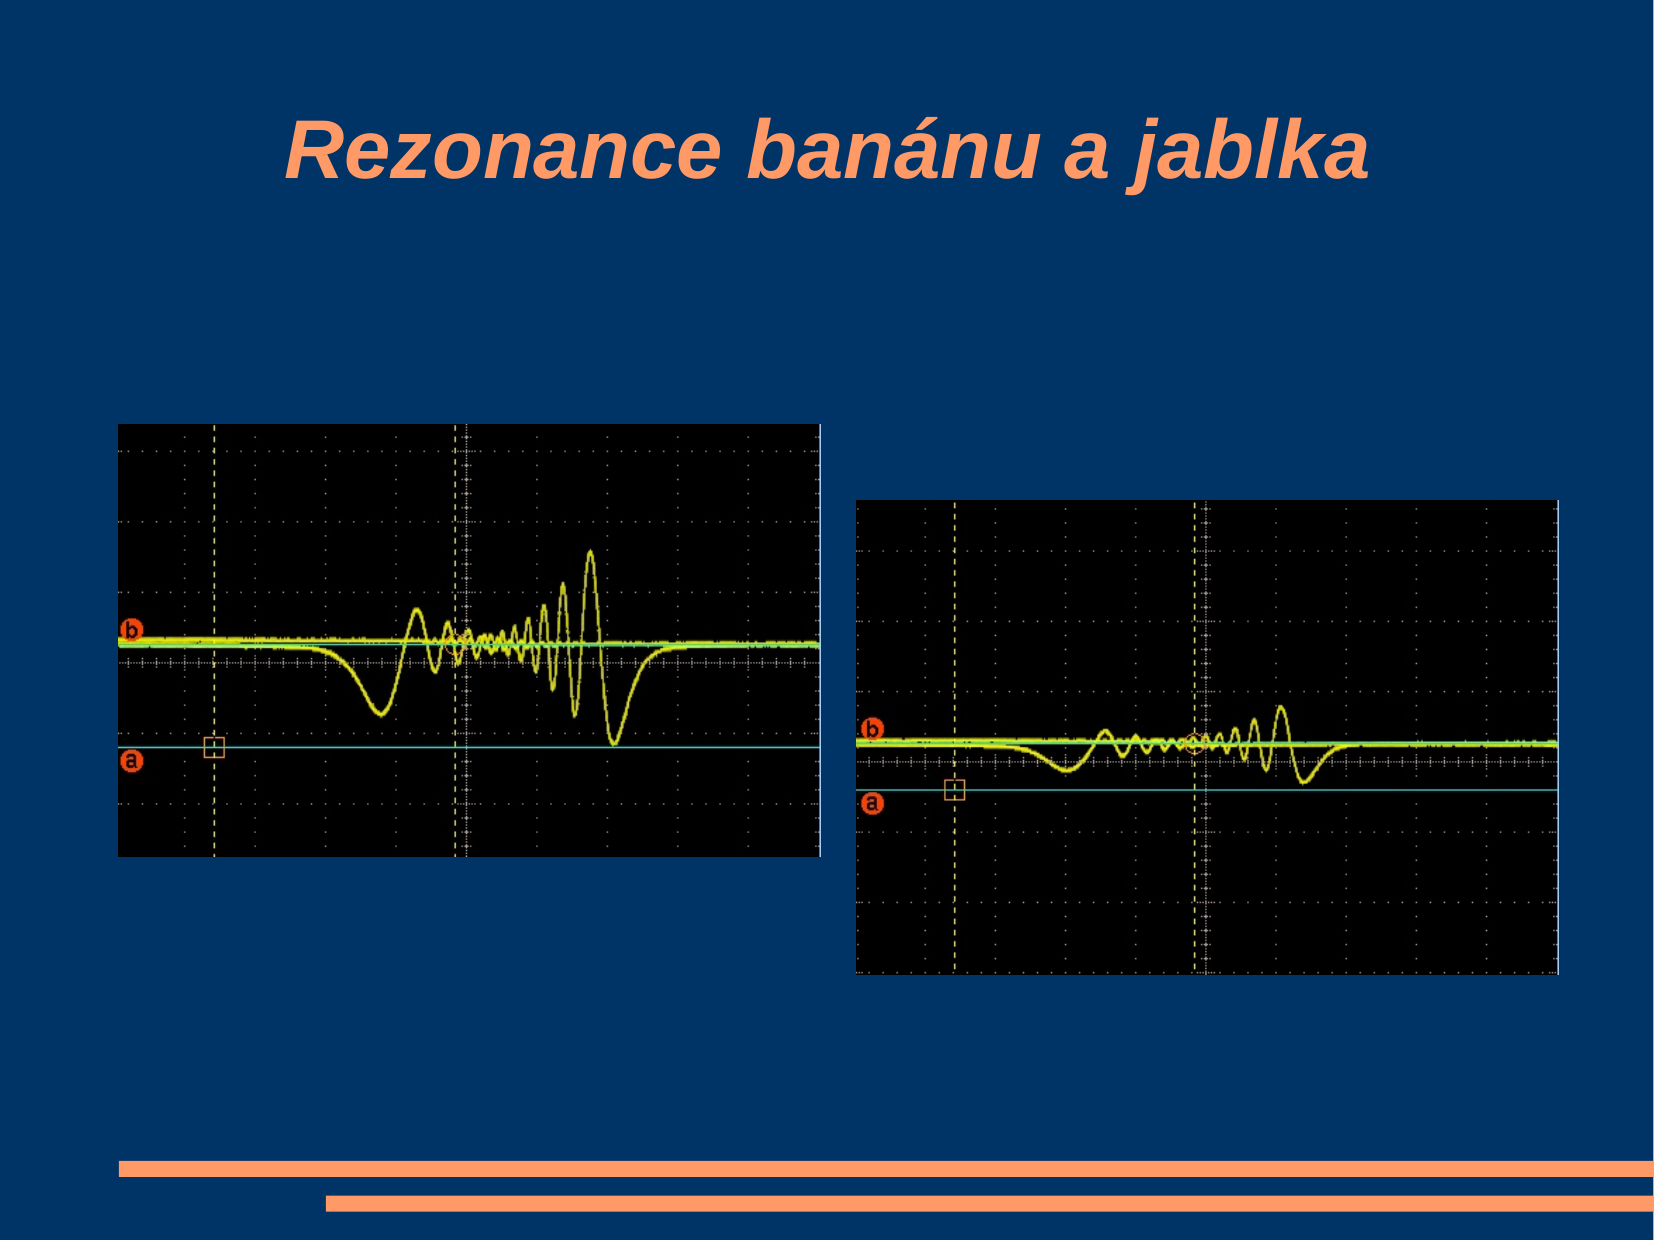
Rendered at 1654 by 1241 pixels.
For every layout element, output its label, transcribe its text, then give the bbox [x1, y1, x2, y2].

picture [118, 424, 821, 857]
title Rezonance banánu a jablka [121, 53, 1534, 247]
picture [856, 500, 1559, 975]
